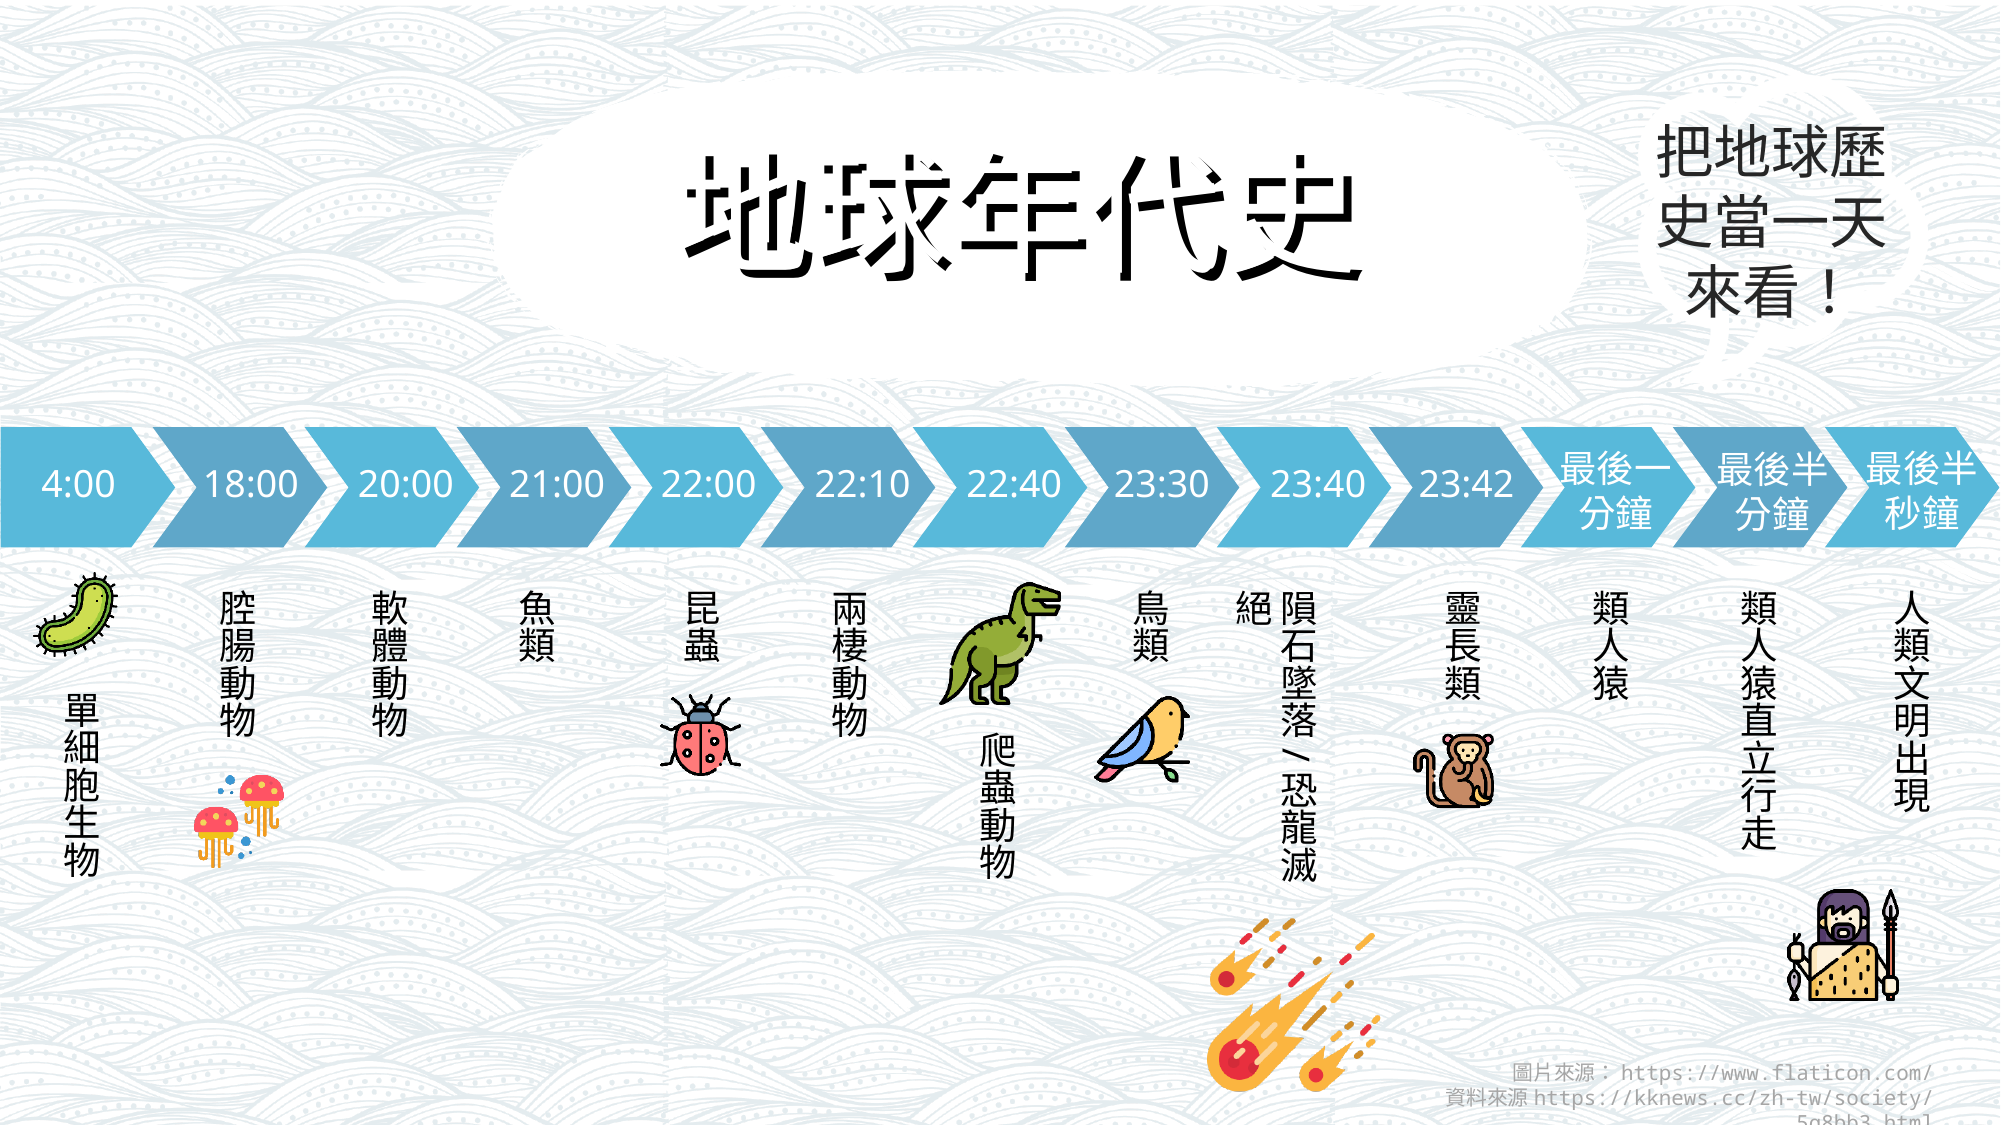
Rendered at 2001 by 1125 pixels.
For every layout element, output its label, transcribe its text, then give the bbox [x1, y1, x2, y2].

text_box 昆蟲 [655, 574, 731, 692]
text_box 地球年代史 [487, 105, 1546, 300]
text_box 21:00 [494, 452, 623, 514]
text_box 兩棲動物 [802, 574, 879, 795]
text_box 靈長類 [1416, 574, 1492, 730]
text_box 爬蟲動物 [951, 716, 1027, 937]
picture [1413, 730, 1494, 811]
text_box 圖片來源：https://www.flaticon.com/ 資料來源https://kknews.cc/zh-tw/society/5q8bb3.html [1430, 1051, 1995, 1118]
text_box 4:00 [26, 452, 133, 514]
text_box 腔腸動物 [191, 574, 268, 795]
text_box 22:10 [799, 452, 928, 514]
text_box 最後半分鐘 [1695, 439, 1850, 546]
text_box 最後半秒鐘 [1849, 437, 1995, 544]
picture [660, 694, 741, 776]
text_box 隕石墜落/恐龍滅絕 [1251, 574, 1328, 912]
text_box 魚類 [490, 574, 567, 795]
text_box 18:00 [187, 452, 317, 514]
text_box 類人猿 [1563, 574, 1640, 795]
picture [33, 572, 118, 657]
text_box 22:40 [951, 452, 1079, 514]
text_box 22:00 [645, 452, 776, 514]
picture [485, 68, 1592, 387]
picture [0, 427, 2000, 548]
picture [1198, 912, 1386, 1100]
text_box 20:00 [342, 452, 471, 514]
text_box 23:30 [1098, 452, 1228, 514]
picture [939, 582, 1061, 705]
picture [1787, 889, 1899, 1001]
picture [1094, 691, 1190, 787]
text_box 23:40 [1255, 452, 1384, 514]
text_box 把地球歷史當一天來看！ [1639, 107, 1904, 336]
picture [192, 775, 285, 868]
text_box 鳥類 [1104, 574, 1180, 691]
text_box 類人猿直立行走 [1712, 574, 1788, 928]
text_box 人類文明出現 [1865, 574, 1941, 940]
text_box 最後一分鐘 [1542, 437, 1689, 544]
text_box 單細胞生物 [35, 676, 111, 897]
picture [1628, 74, 1938, 383]
text_box 23:42 [1403, 452, 1534, 514]
text_box 軟體動物 [342, 574, 419, 795]
